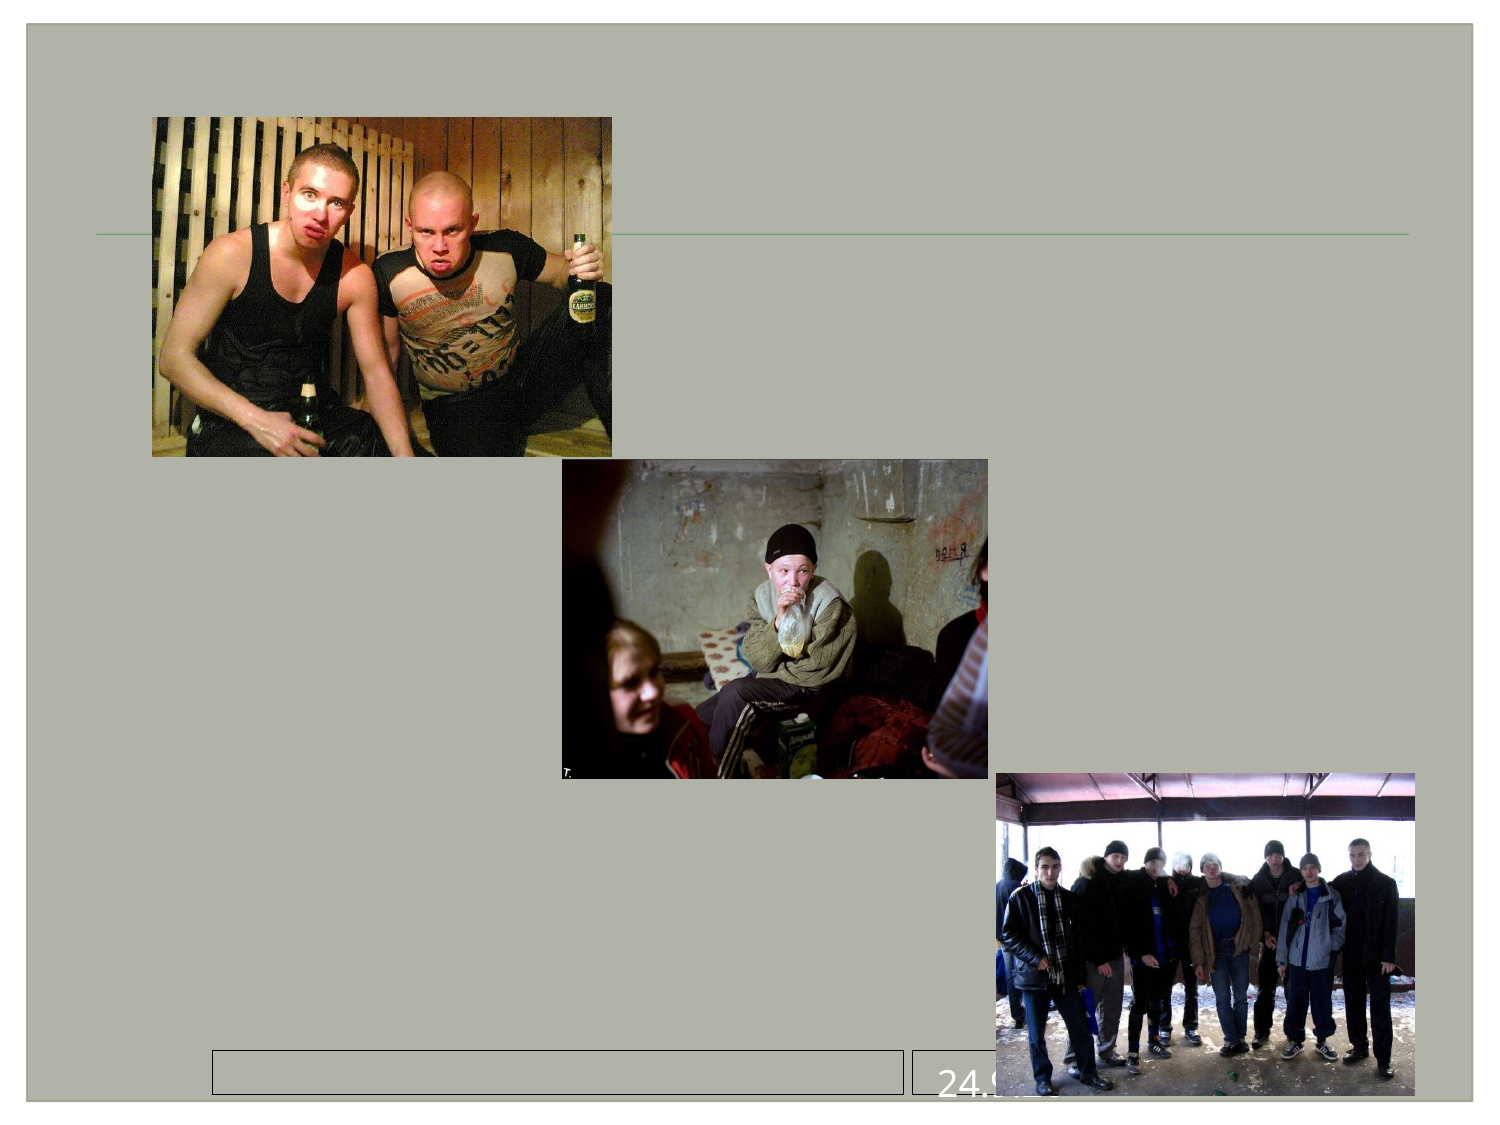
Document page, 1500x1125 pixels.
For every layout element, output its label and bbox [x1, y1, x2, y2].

picture [152, 117, 612, 457]
picture [996, 773, 1415, 1096]
picture [562, 459, 988, 779]
